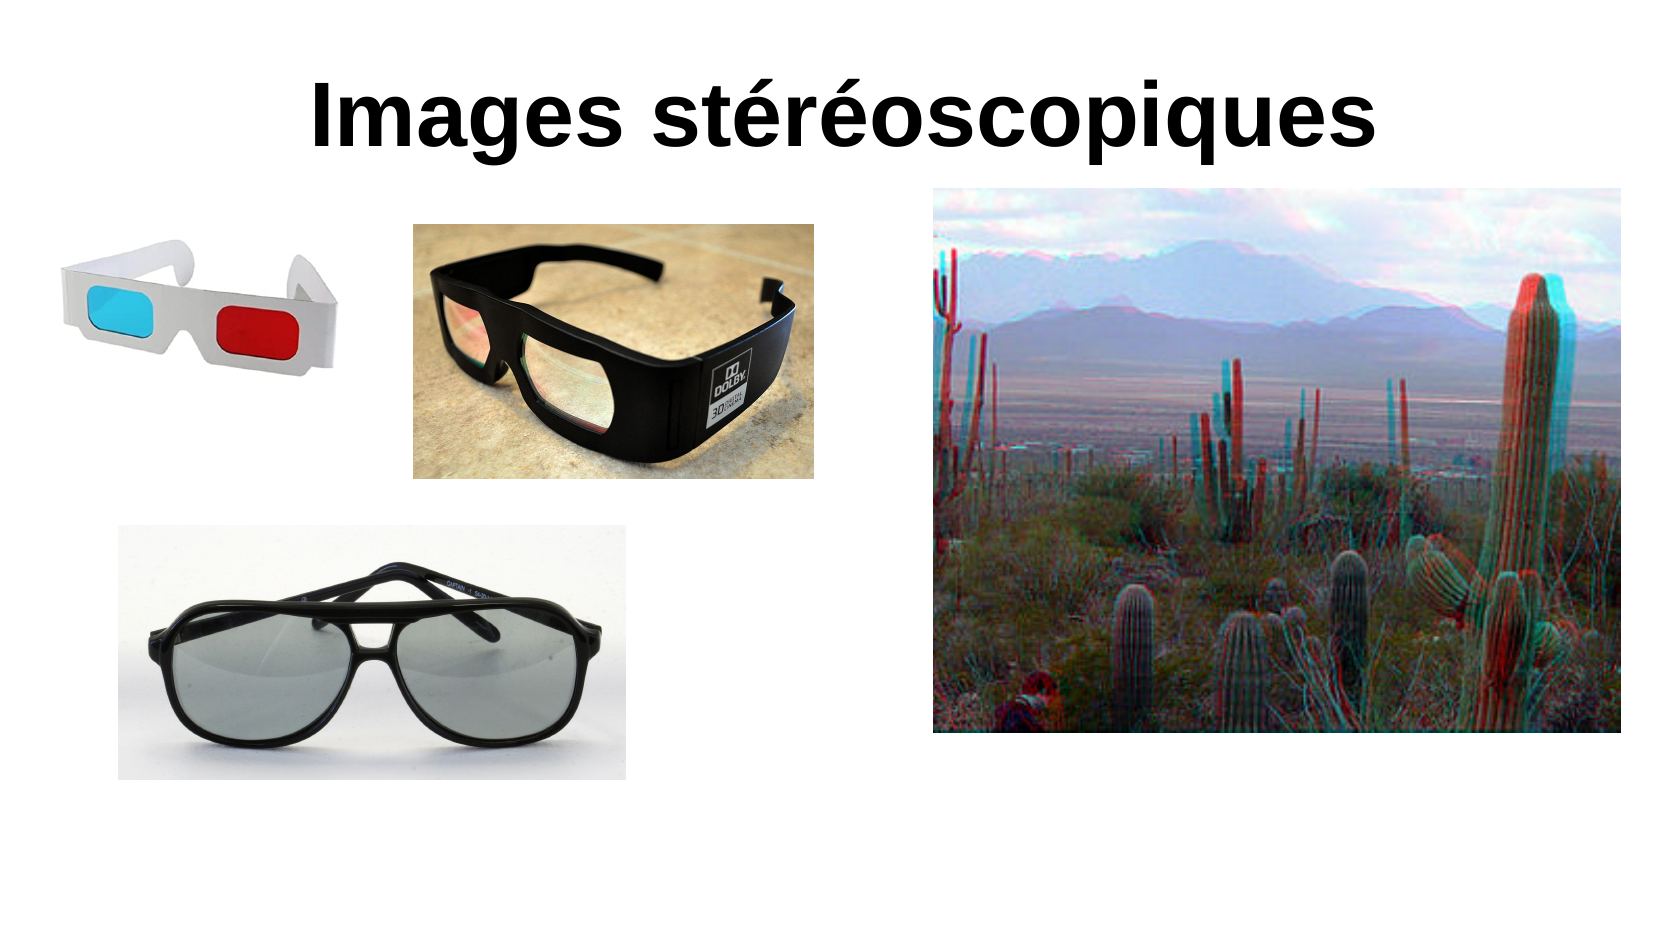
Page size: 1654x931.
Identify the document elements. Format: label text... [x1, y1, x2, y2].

picture [933, 188, 1621, 733]
title Images stéréoscopiques [11, 0, 1654, 269]
picture [118, 525, 626, 780]
picture [413, 224, 814, 479]
picture [59, 224, 340, 390]
